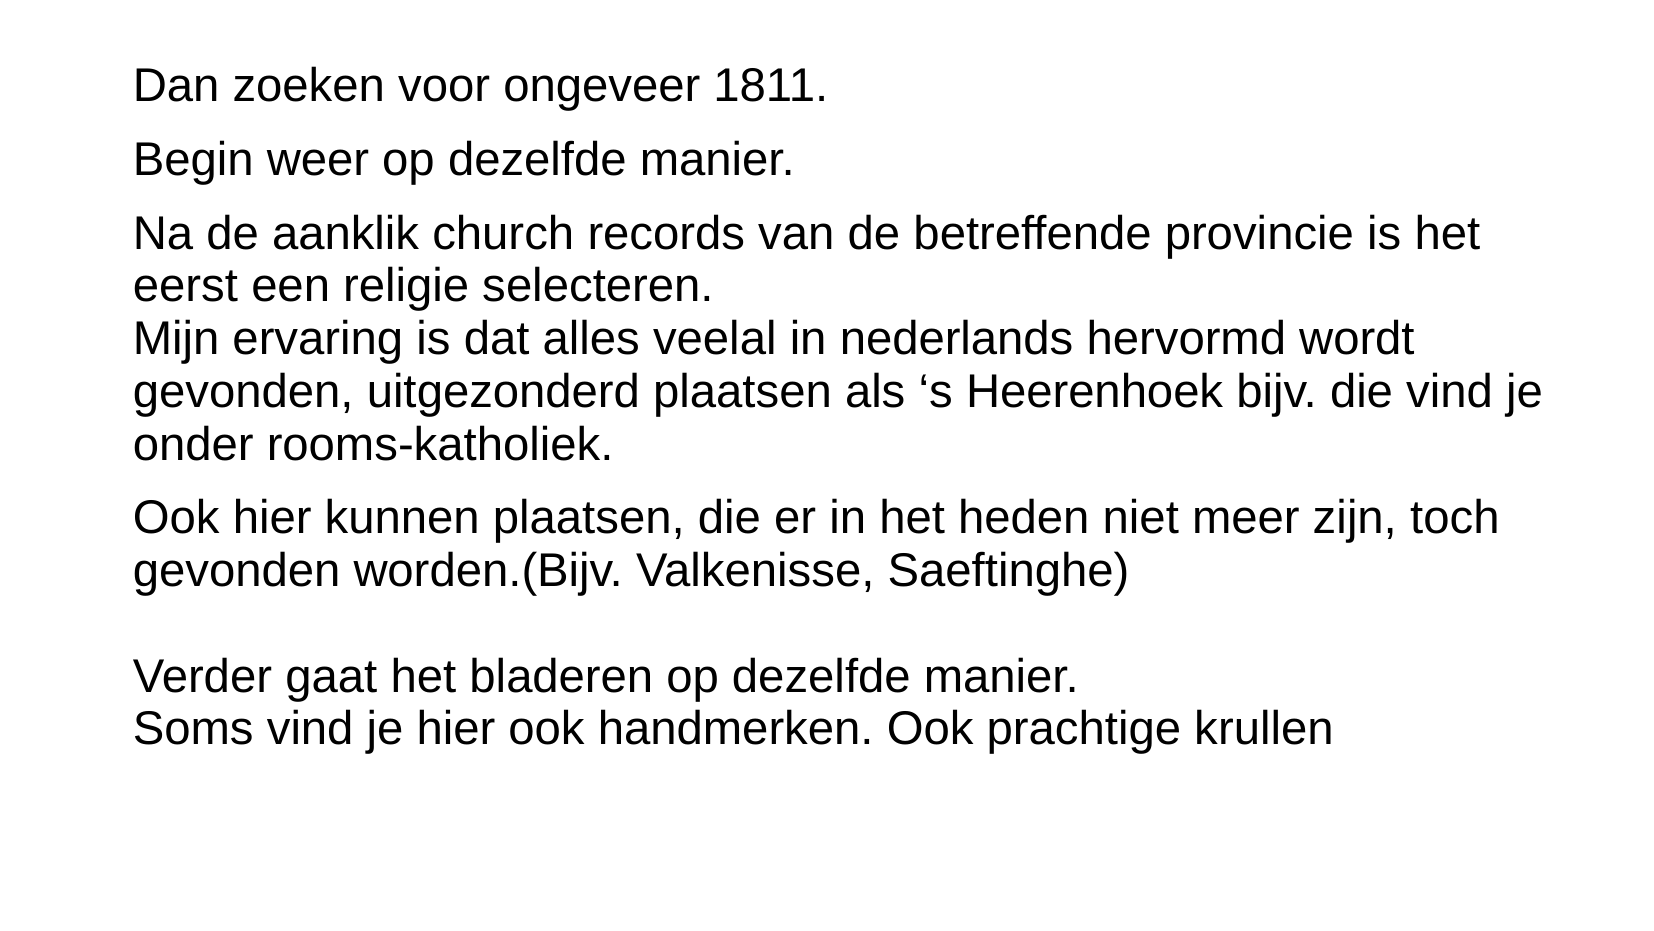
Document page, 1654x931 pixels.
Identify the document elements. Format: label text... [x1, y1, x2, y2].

list Dan zoeken voor ongeveer 1811. Begin weer op dezelfde manier. Na de aanklik church records van de betreffende provincie is het eerst een religie selecteren. Mijn ervaring is dat alles veelal in nederlands hervormd wordt gevonden, uitgezonderd plaatsen als ‘s Heerenhoek bijv. die vind je onder rooms-katholiek. Ook hier kunnen plaatsen, die er in het heden niet meer zijn, toch gevonden worden.(Bijv. Valkenisse, Saeftinghe) Verder gaat het bladeren op dezelfde manier. Soms vind je hier ook handmerken. Ook prachtige krullen [82, 59, 1571, 758]
